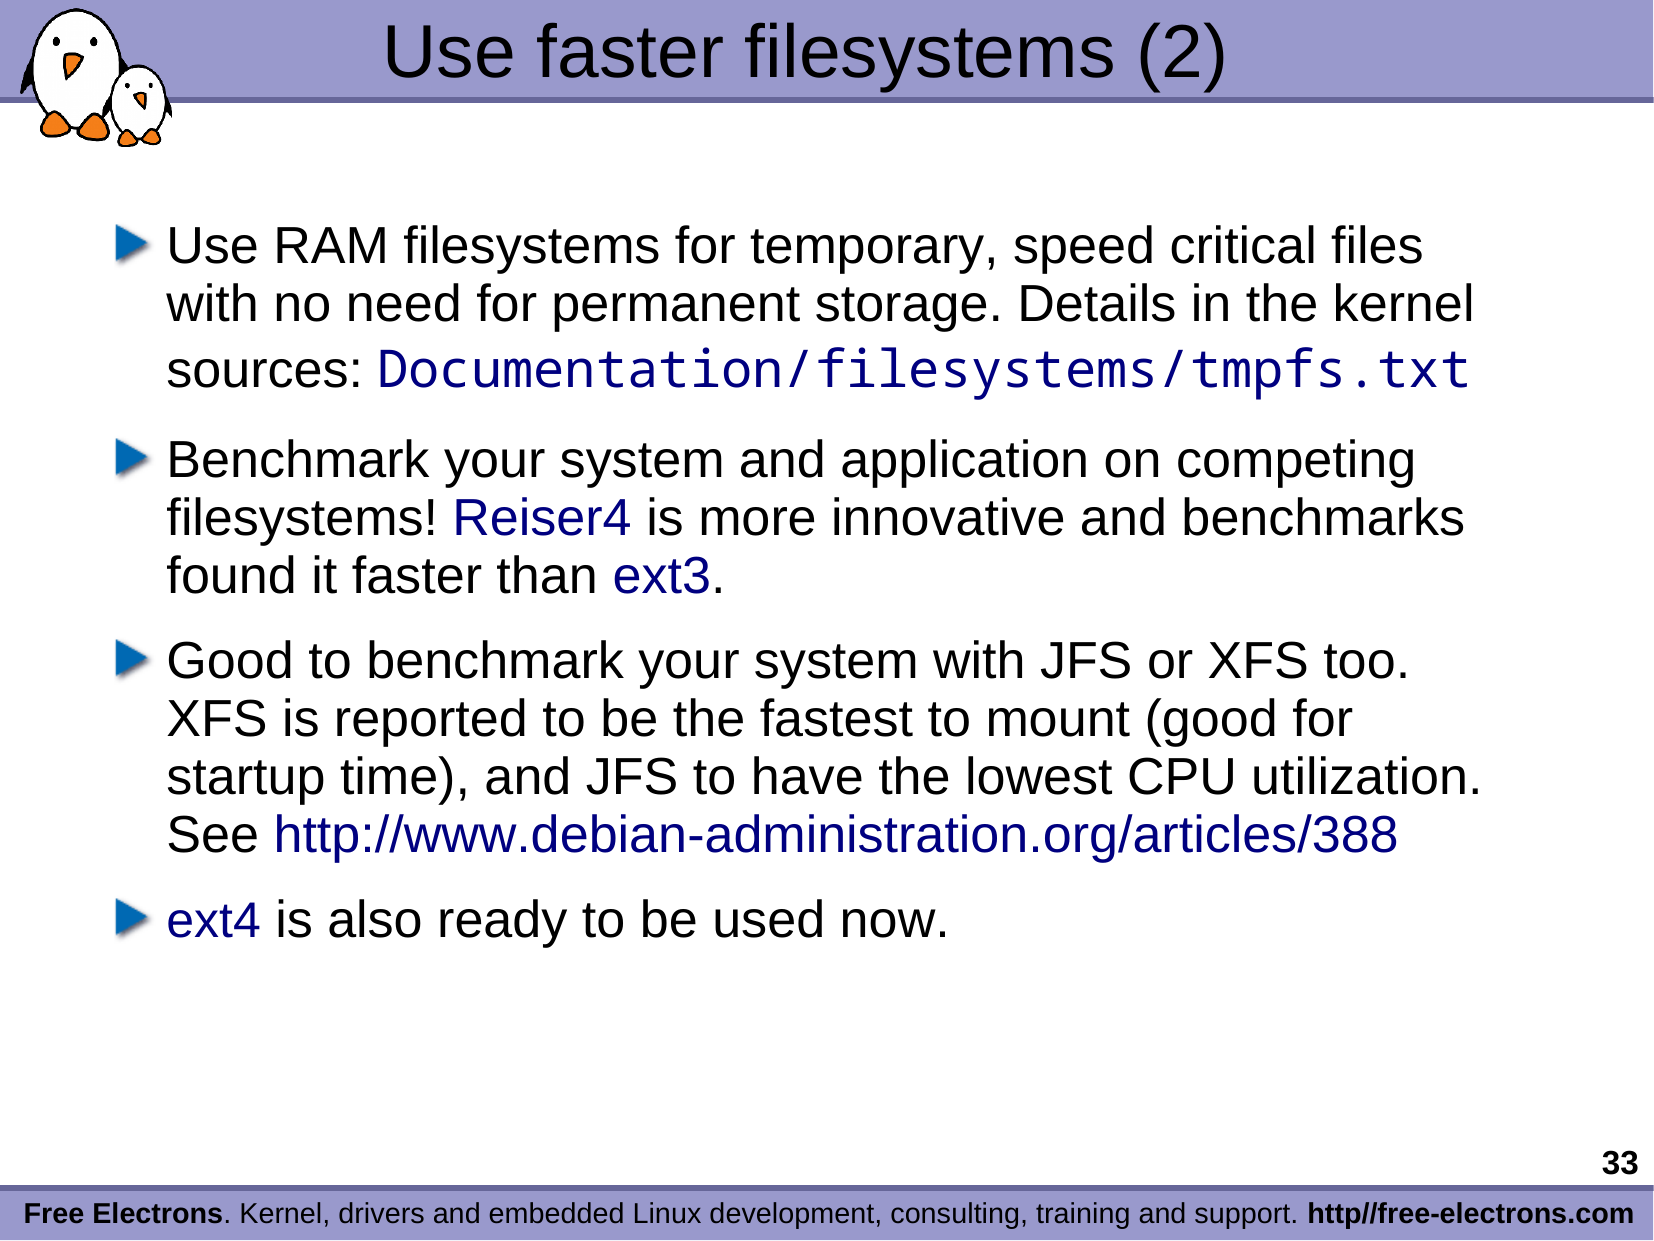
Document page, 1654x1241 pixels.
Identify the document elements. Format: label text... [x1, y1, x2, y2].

picture [20, 8, 172, 147]
list Use RAM filesystems for temporary, speed critical files with no need for permanent storage. Details in the kernel sources: Documentation/filesystems/tmpfs.txt Benchmark your system and application on competing filesystems! Reiser4 is more innovative and benchmarks found it faster than ext3. Good to benchmark your system with JFS or XFS too. XFS is reported to be the fastest to mount (good for startup time), and JFS to have the lowest CPU utilization. See http://www.debian-administration.org/articles/388 ext4 is also ready to be used now. [95, 216, 1508, 1066]
title Use faster filesystems (2) [60, 0, 1551, 103]
